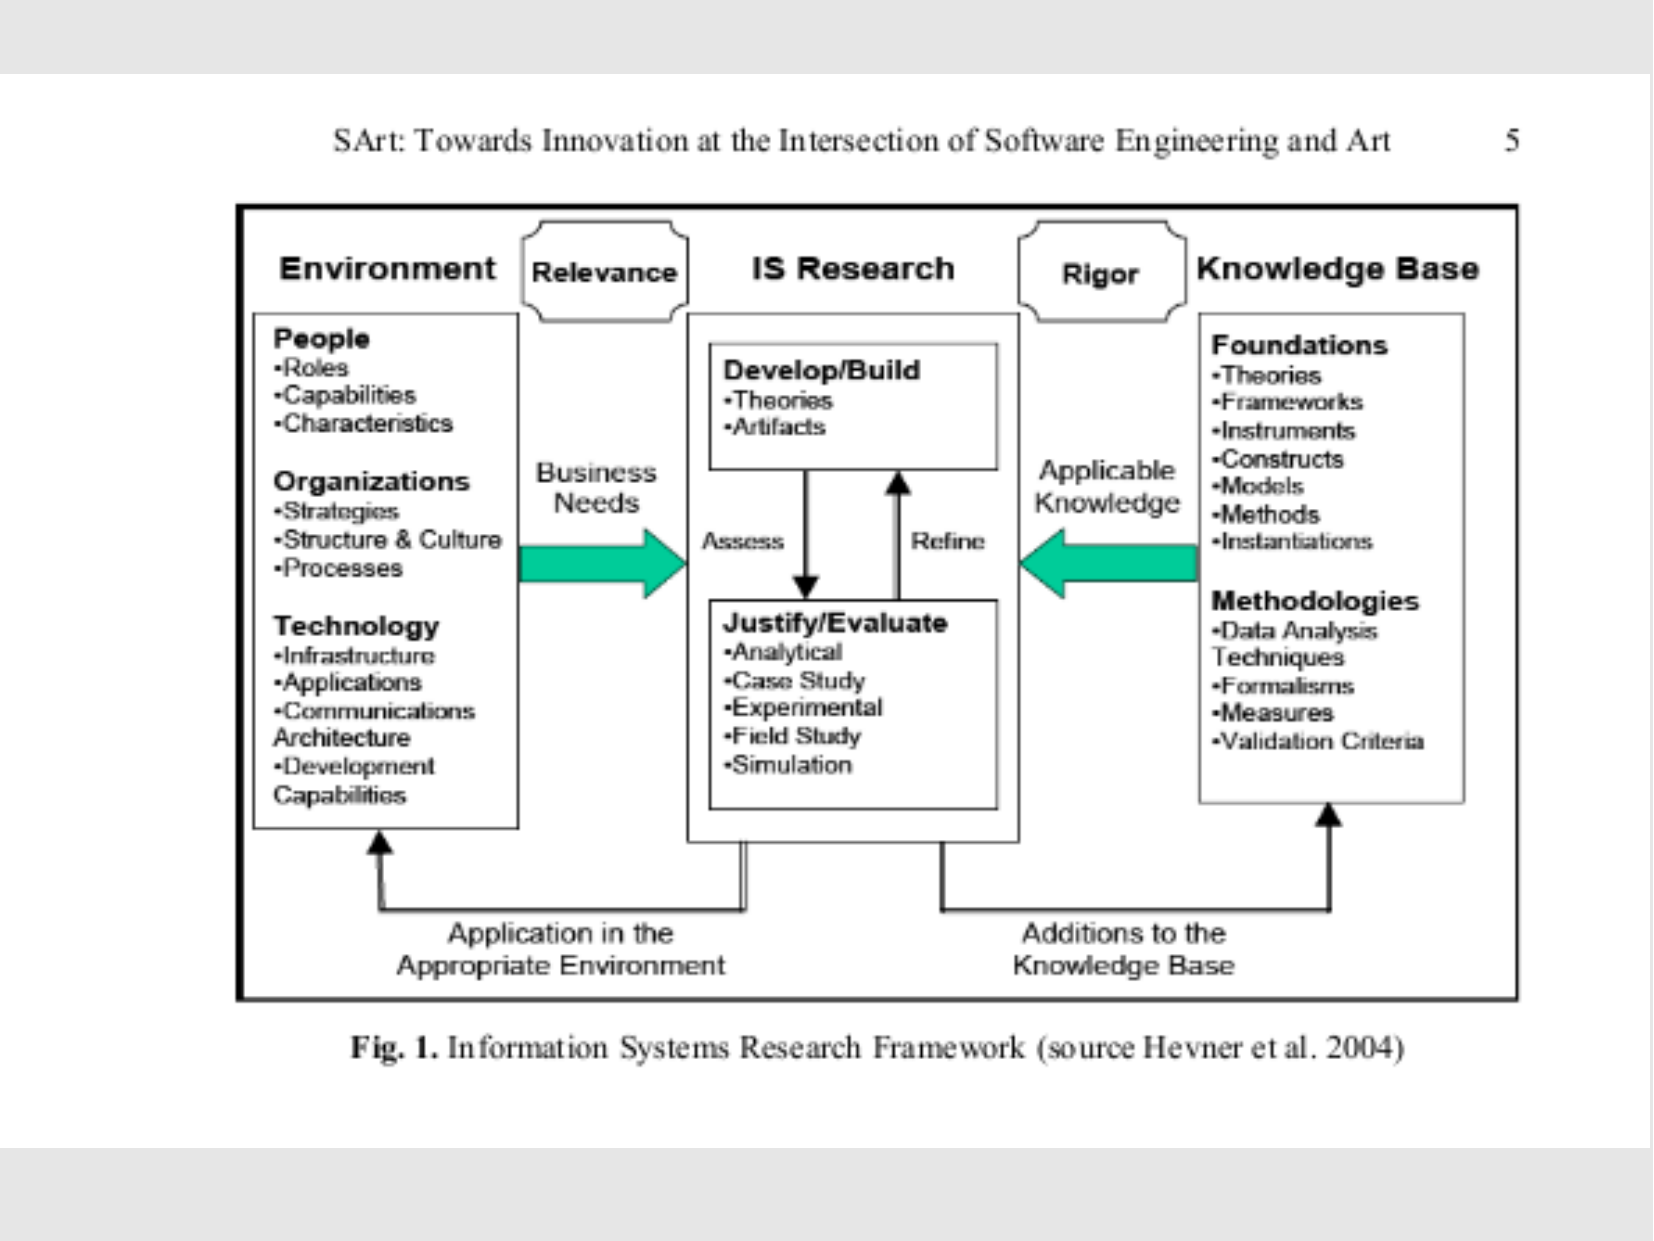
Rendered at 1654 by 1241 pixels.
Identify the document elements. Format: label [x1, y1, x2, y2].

picture [0, 74, 1650, 1148]
